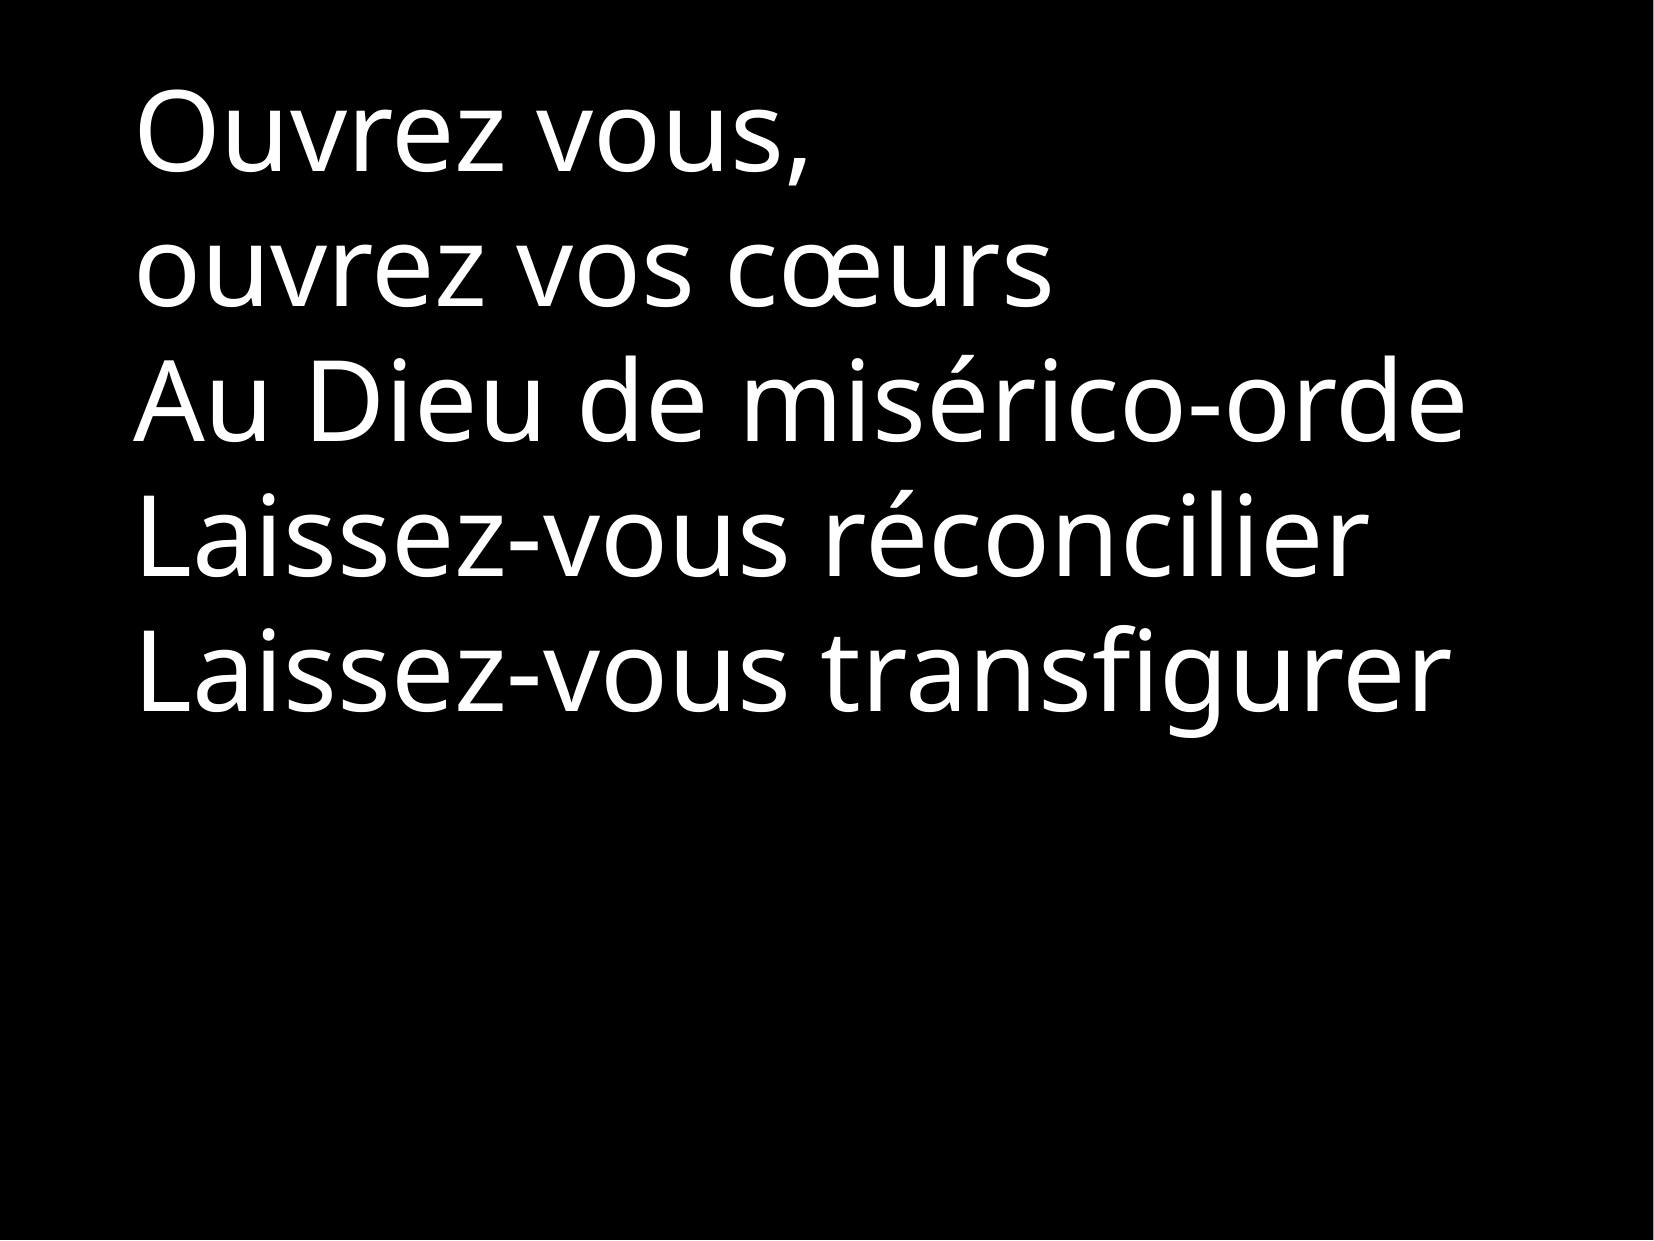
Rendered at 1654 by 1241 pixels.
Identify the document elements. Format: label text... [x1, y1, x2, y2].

text_box Ouvrez vous, ouvrez vos cœurs Au Dieu de misérico-orde Laissez-vous réconcilier Laissez-vous transfigurer [118, 88, 1654, 975]
